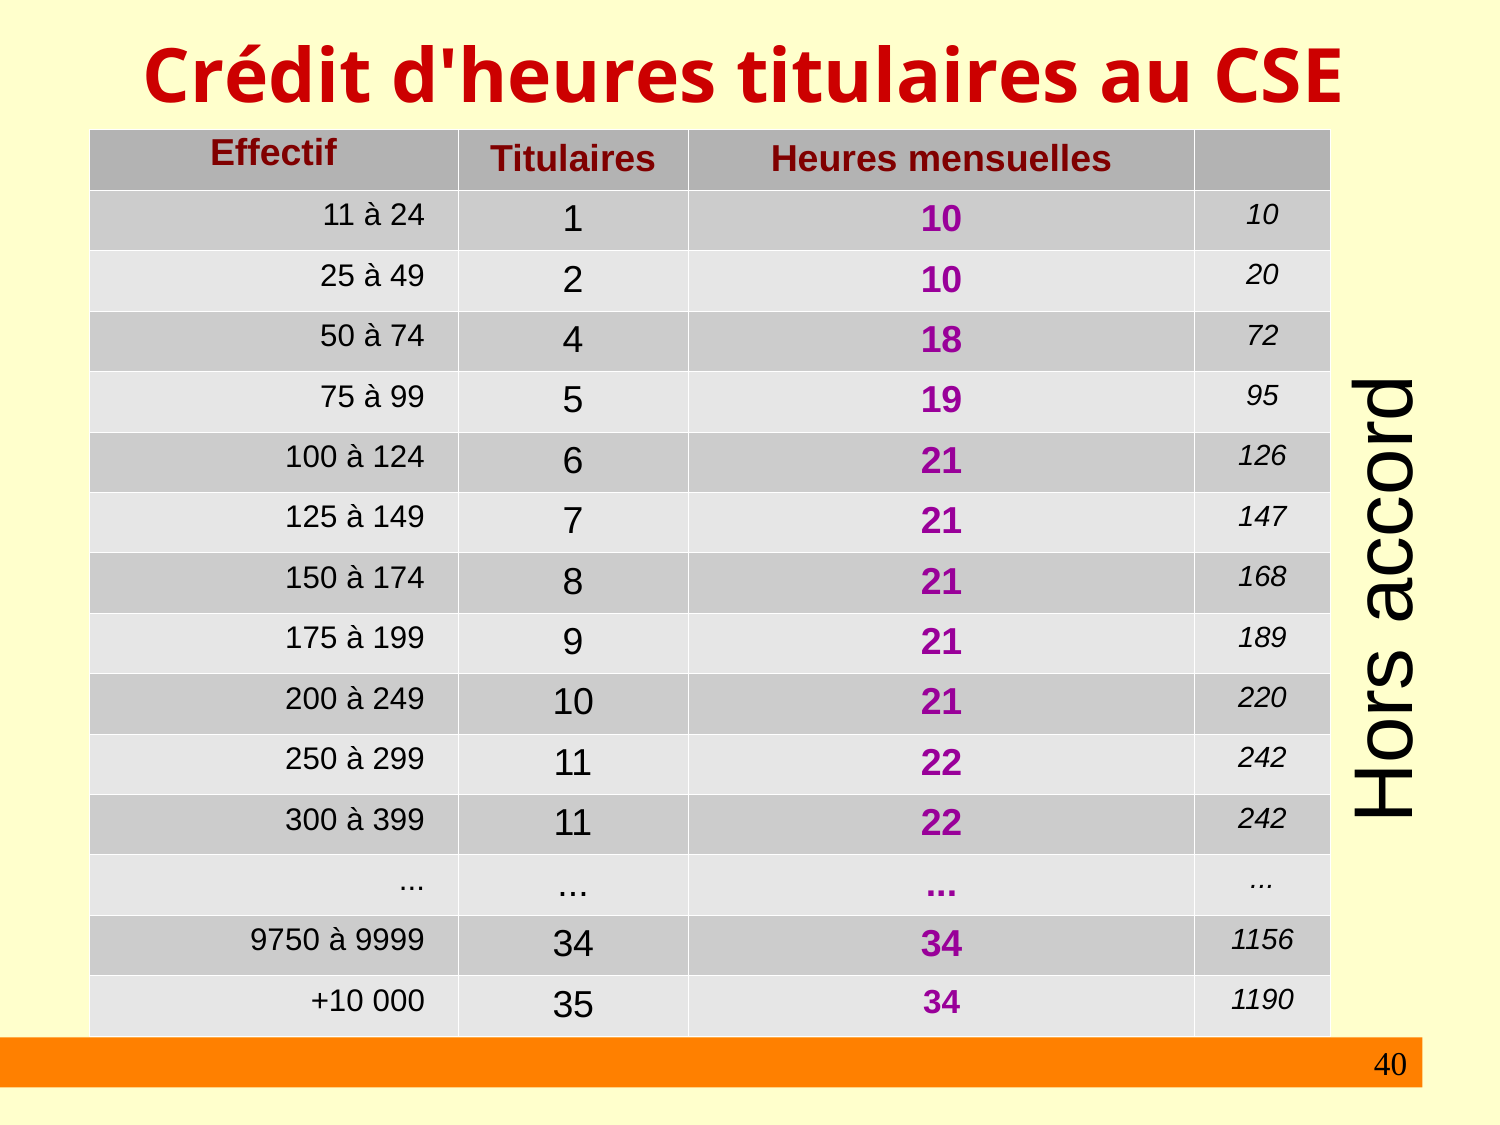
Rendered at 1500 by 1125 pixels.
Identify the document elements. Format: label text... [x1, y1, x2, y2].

table_cell ... [459, 855, 688, 915]
table_cell 20 [1195, 251, 1330, 311]
table_cell 10 [459, 674, 688, 734]
table_cell 10 [689, 251, 1194, 311]
table_cell 21 [689, 674, 1194, 734]
table_cell 200 à 249 [90, 674, 458, 734]
table_cell 10 [1195, 191, 1330, 250]
table_cell 220 [1195, 674, 1330, 734]
table_cell 250 à 299 [90, 735, 458, 794]
table_cell 9 [459, 614, 688, 673]
table_header Titulaires [459, 130, 688, 190]
table_cell 50 à 74 [90, 312, 458, 371]
table_cell 4 [459, 312, 688, 371]
table_cell 72 [1195, 312, 1330, 371]
table_cell 21 [689, 433, 1194, 492]
table_cell 11 [459, 735, 688, 794]
table_cell 175 à 199 [90, 614, 458, 673]
table_cell 8 [459, 553, 688, 613]
table_cell ... [1195, 855, 1330, 915]
table_cell 6 [459, 433, 688, 492]
table_cell 95 [1195, 372, 1330, 432]
text_box Hors accord [1338, 304, 1460, 839]
table_cell 5 [459, 372, 688, 432]
table_cell 7 [459, 493, 688, 552]
table_cell 100 à 124 [90, 433, 458, 492]
table_cell 25 à 49 [90, 251, 458, 311]
table_cell 75 à 99 [90, 372, 458, 432]
title Crédit d'heures titulaires au CSE [42, 0, 1446, 160]
table_cell 22 [689, 735, 1194, 794]
table_cell +10 000 [90, 976, 458, 1036]
table_header Heures mensuelles [689, 130, 1194, 190]
table_cell 2 [459, 251, 688, 311]
table_cell 10 [689, 191, 1194, 250]
text_box <numéro> [0, 1037, 1423, 1088]
table_cell 242 [1195, 735, 1330, 794]
table_cell 300 à 399 [90, 795, 458, 854]
table_cell 9750 à 9999 [90, 916, 458, 975]
table_cell 18 [689, 312, 1194, 371]
table_cell 125 à 149 [90, 493, 458, 552]
table_header [1195, 130, 1330, 190]
table_cell 34 [459, 916, 688, 975]
table_cell ... [689, 855, 1194, 915]
table_cell 21 [689, 553, 1194, 613]
table_cell 34 [689, 916, 1194, 975]
table_cell 21 [689, 493, 1194, 552]
table_cell 189 [1195, 614, 1330, 673]
table_cell 150 à 174 [90, 553, 458, 613]
table_cell 34 [689, 976, 1194, 1036]
table_cell 11 à 24 [90, 191, 458, 250]
table_cell 242 [1195, 795, 1330, 854]
table_cell 19 [689, 372, 1194, 432]
table_cell 1156 [1195, 916, 1330, 975]
table_cell 1 [459, 191, 688, 250]
table_header Effectif [90, 130, 458, 190]
table_cell 11 [459, 795, 688, 854]
table_cell 147 [1195, 493, 1330, 552]
table_cell 126 [1195, 433, 1330, 492]
table_cell 21 [689, 614, 1194, 673]
table_cell ... [90, 855, 458, 915]
table_cell 168 [1195, 553, 1330, 613]
table_cell 1190 [1195, 976, 1330, 1036]
table_cell 22 [689, 795, 1194, 854]
table_cell 35 [459, 976, 688, 1036]
